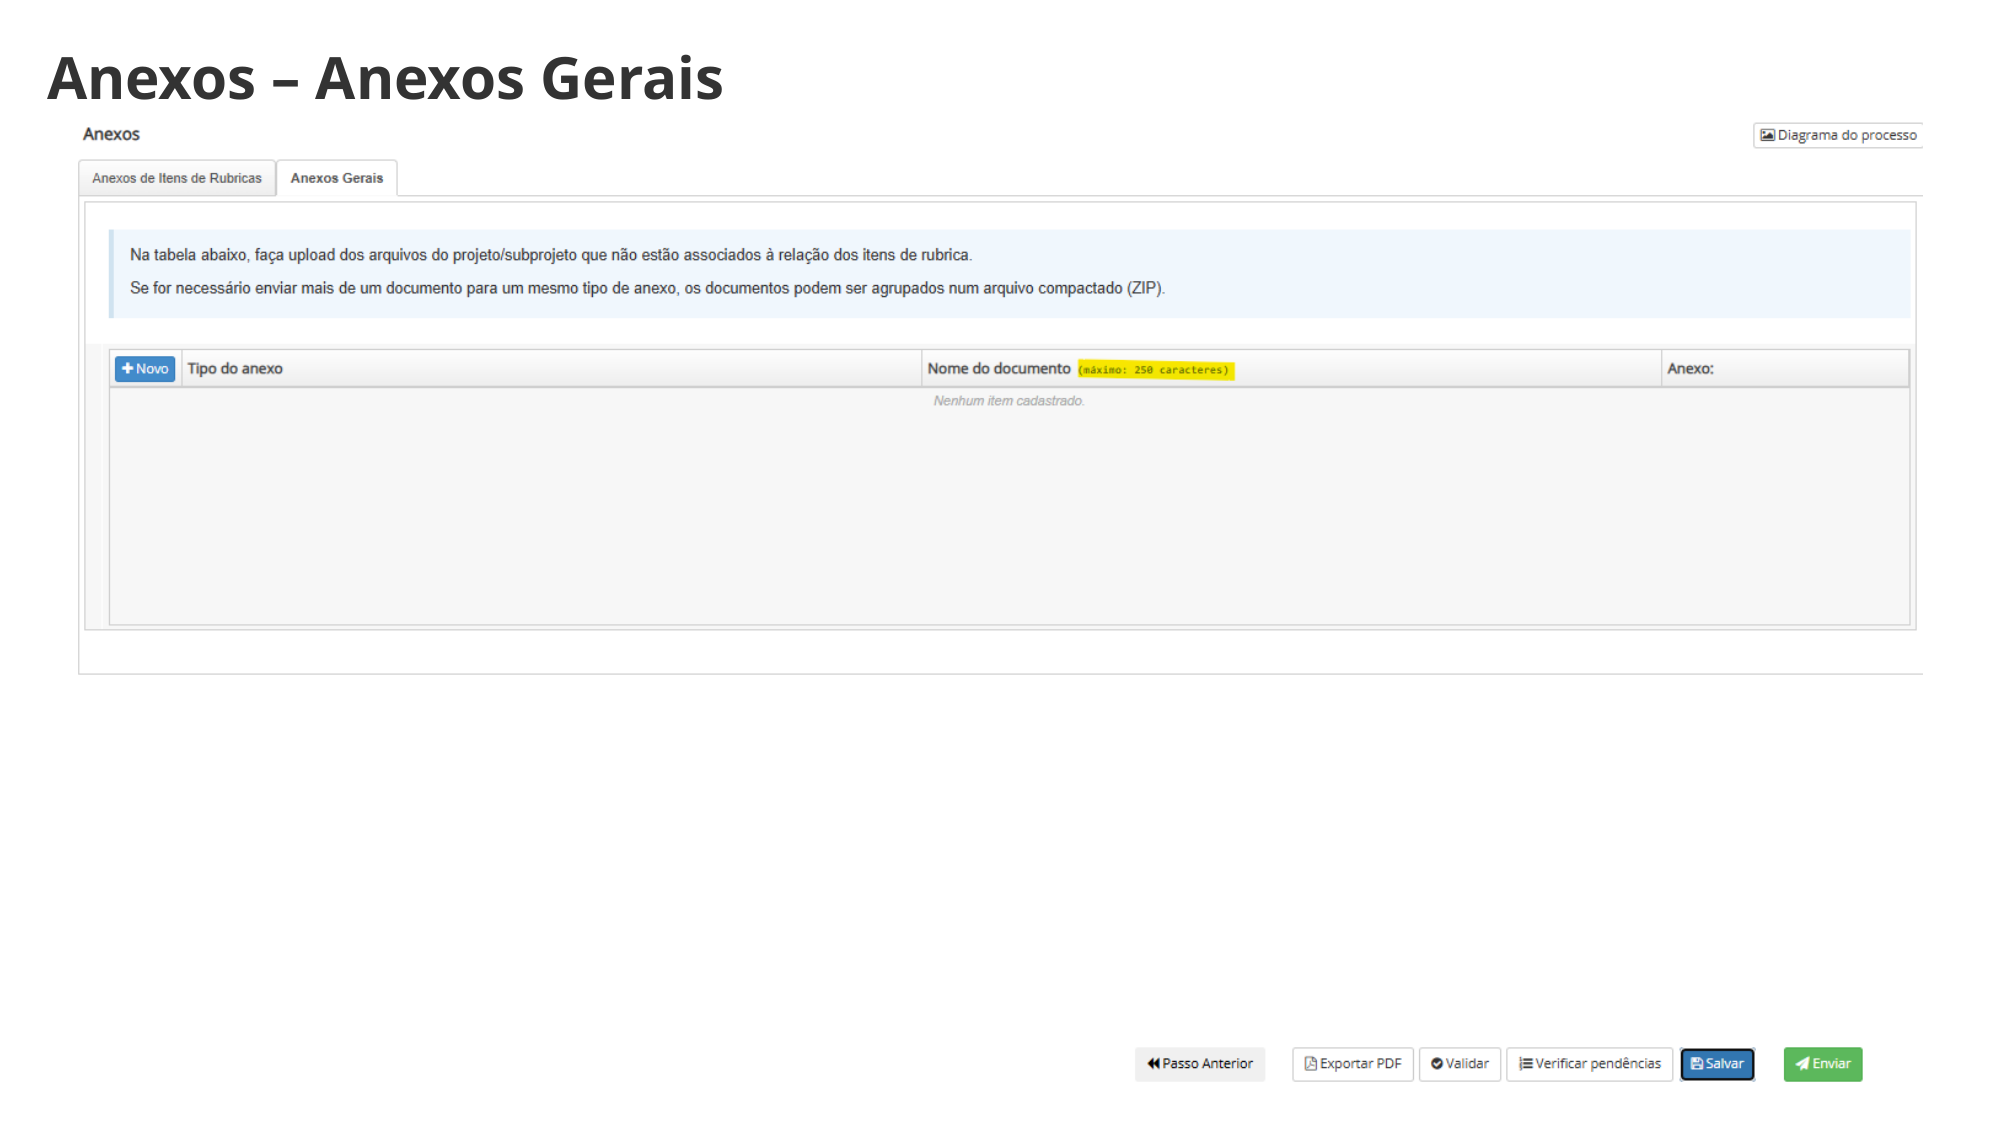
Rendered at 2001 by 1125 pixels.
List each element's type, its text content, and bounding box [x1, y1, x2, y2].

title Anexos – Anexos Gerais [32, 29, 1982, 120]
picture [77, 119, 1923, 1088]
